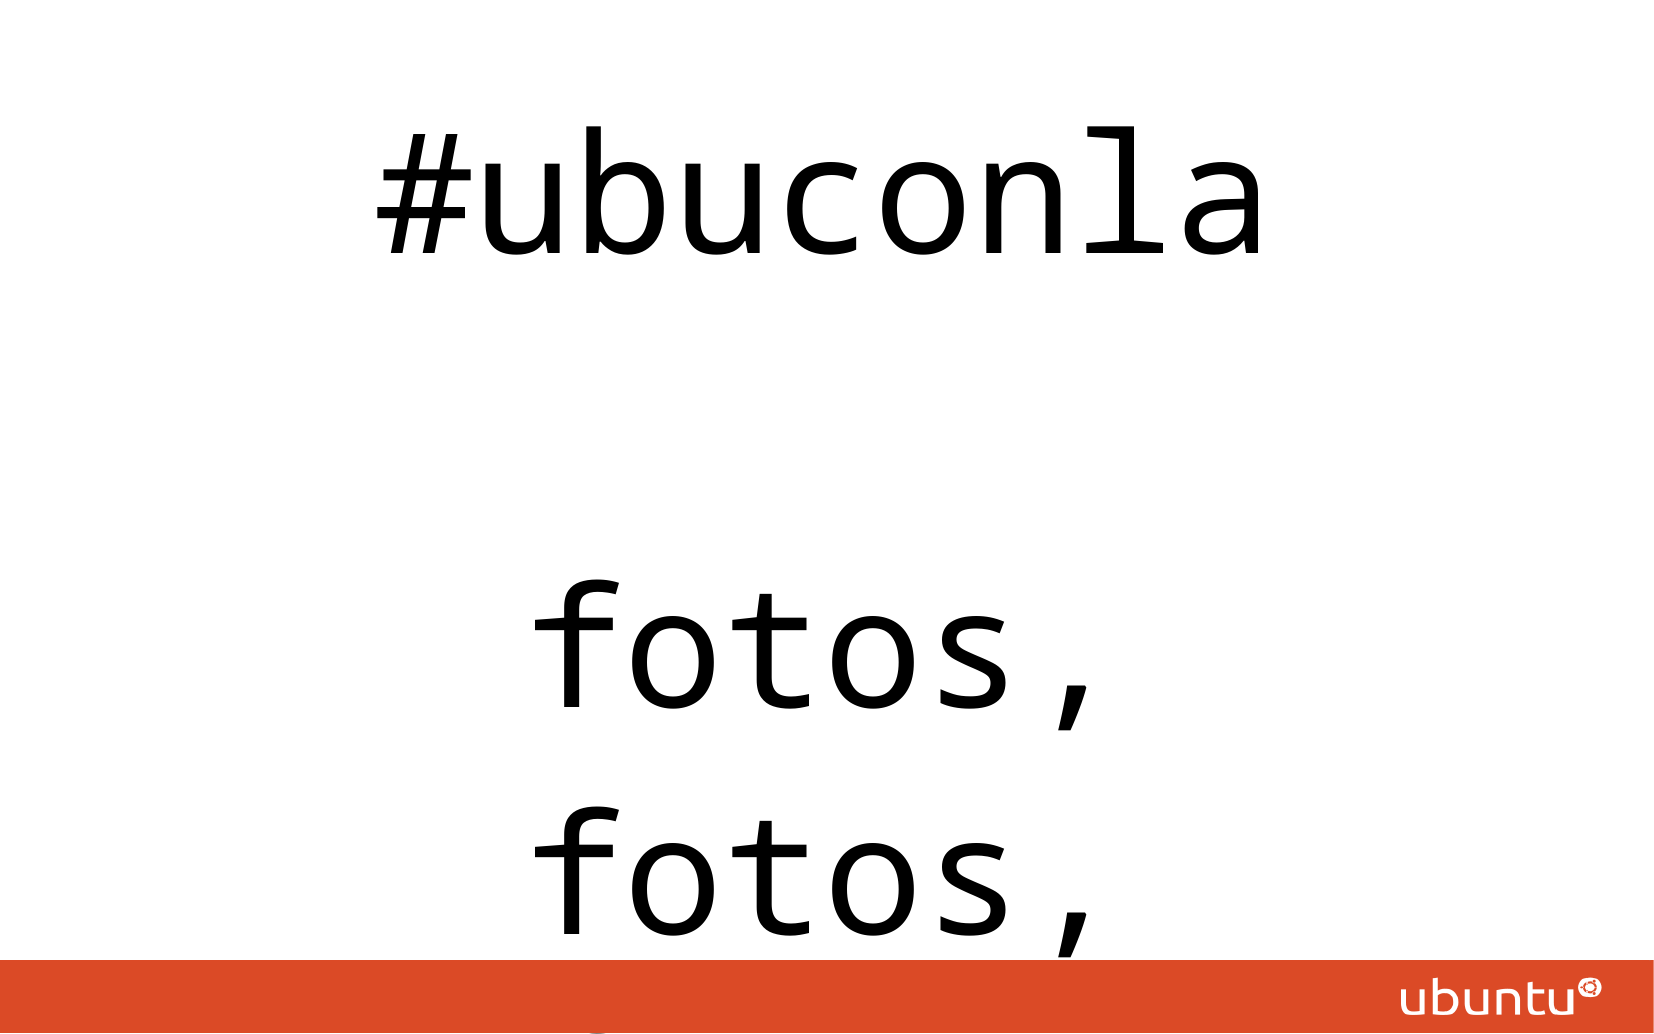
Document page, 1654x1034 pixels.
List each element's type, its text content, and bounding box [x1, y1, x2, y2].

text_box #ubuconla fotos, fotos, fotos! [279, 67, 1370, 918]
picture [0, 960, 1654, 1033]
